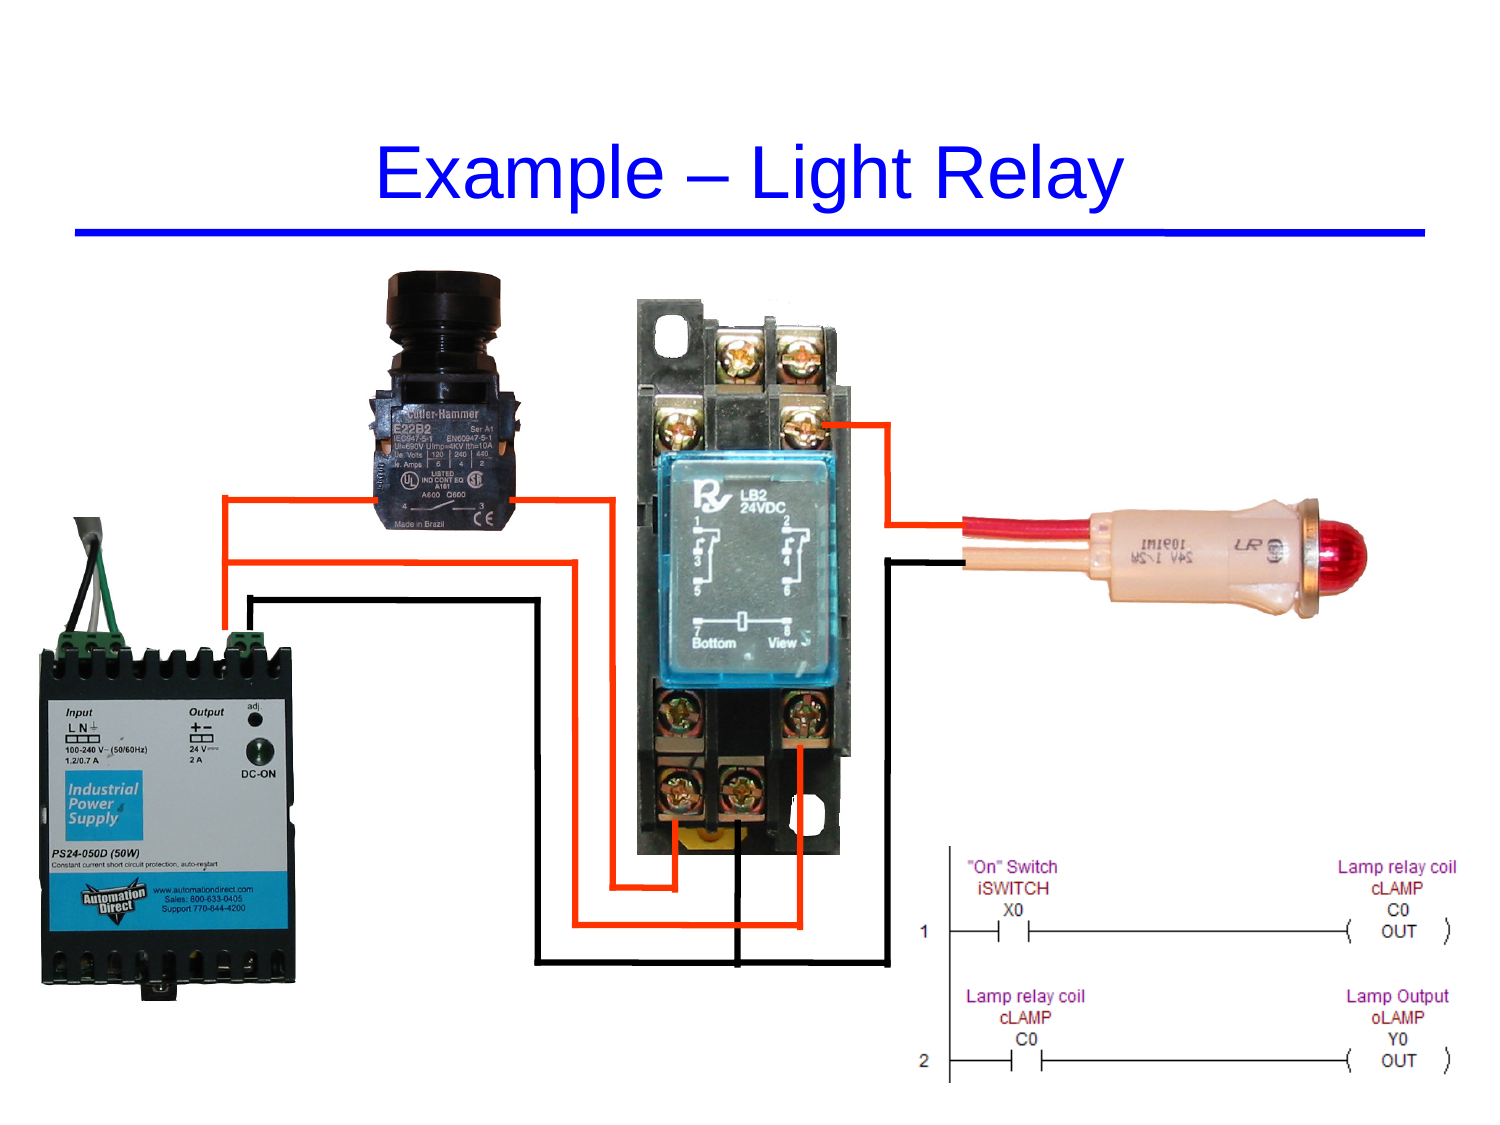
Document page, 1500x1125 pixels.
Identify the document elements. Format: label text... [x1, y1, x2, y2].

picture [362, 262, 527, 540]
picture [912, 846, 1463, 1083]
picture [229, 504, 333, 559]
picture [637, 299, 851, 855]
title Example – Light Relay [112, 99, 1388, 238]
picture [962, 487, 1369, 624]
picture [0, 499, 333, 1026]
